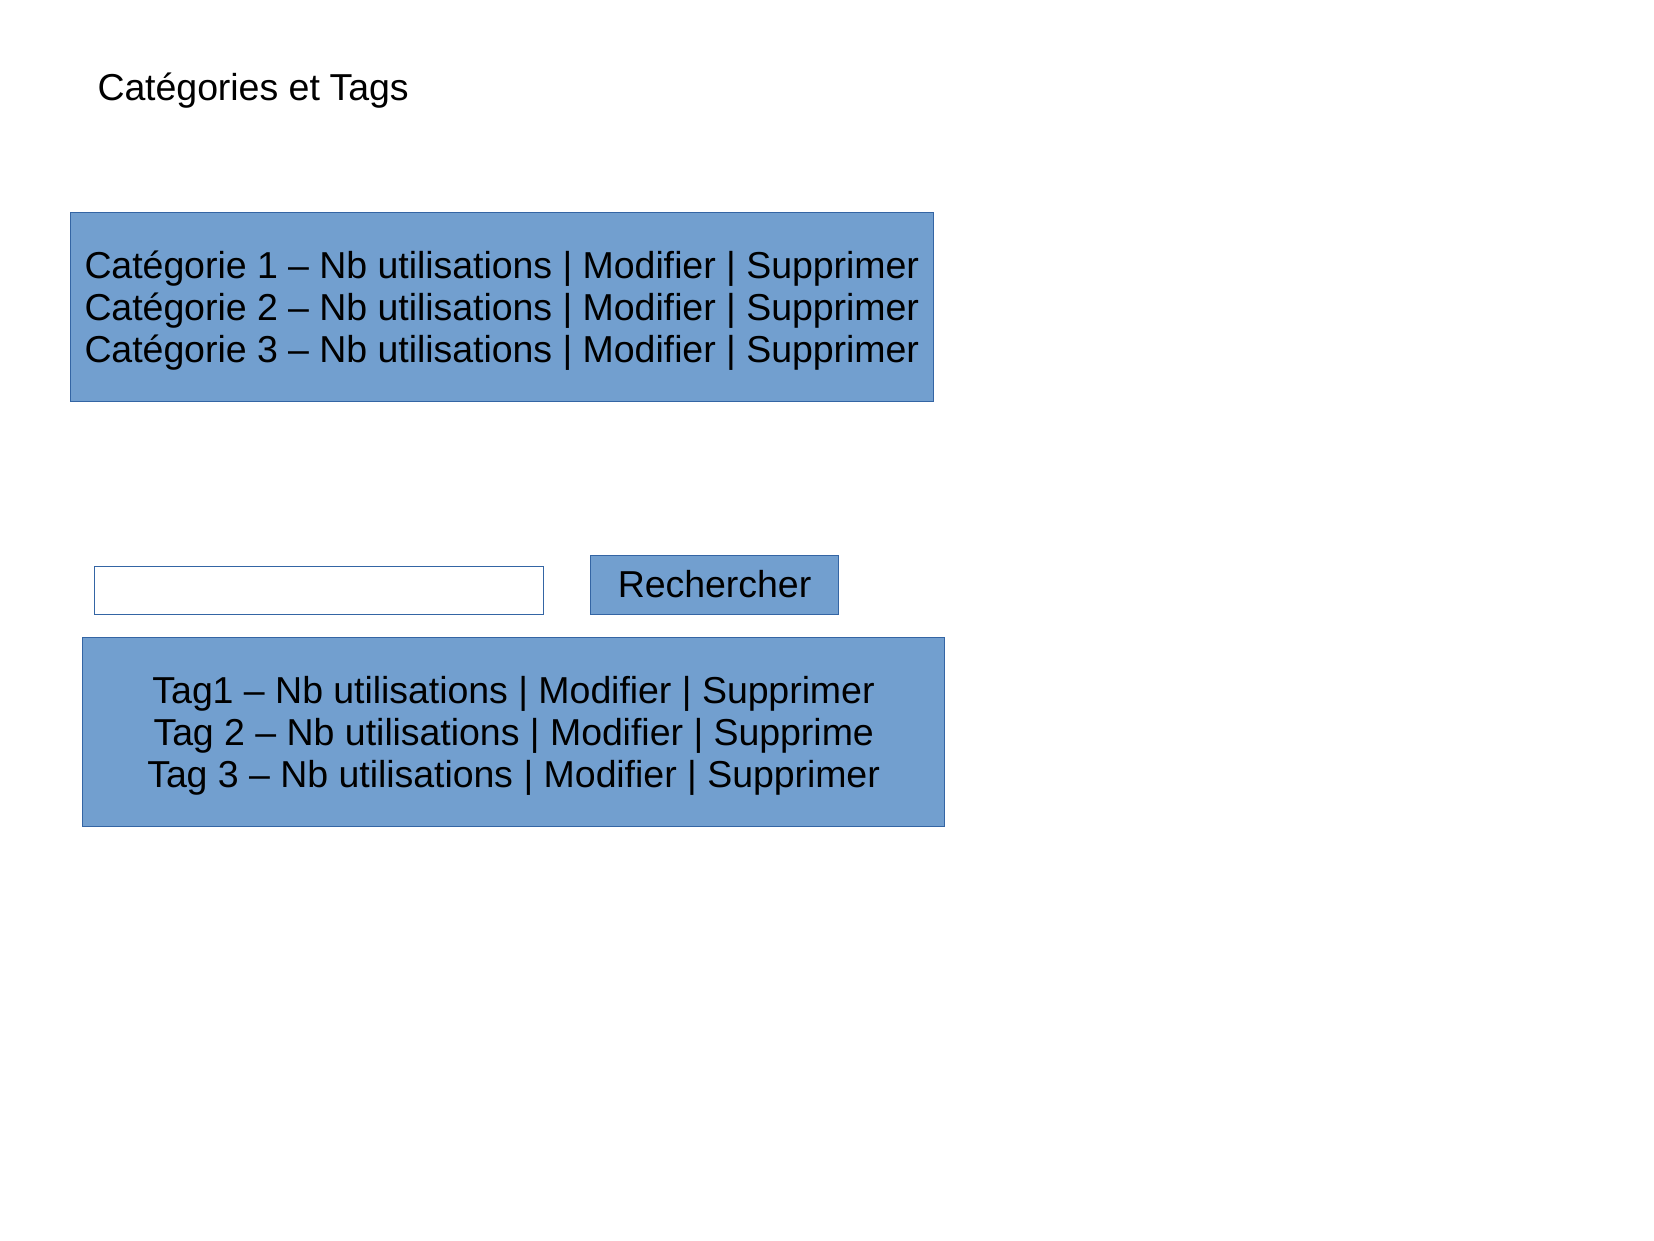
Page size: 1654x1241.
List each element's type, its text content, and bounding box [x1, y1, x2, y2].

text_box Catégories et Tags [82, 59, 1288, 116]
text_box Catégorie 1 – Nb utilisations | Modifier | Supprimer Catégorie 2 – Nb utilisations | Modifier | Supprimer Catégorie 3 – Nb utilisations | Modifier | Supprimer [70, 212, 934, 402]
text_box Rechercher [590, 555, 839, 615]
text_box [94, 566, 544, 615]
text_box Tag1 – Nb utilisations | Modifier | Supprimer Tag 2 – Nb utilisations | Modifier | Supprime Tag 3 – Nb utilisations | Modifier | Supprimer [82, 637, 945, 827]
